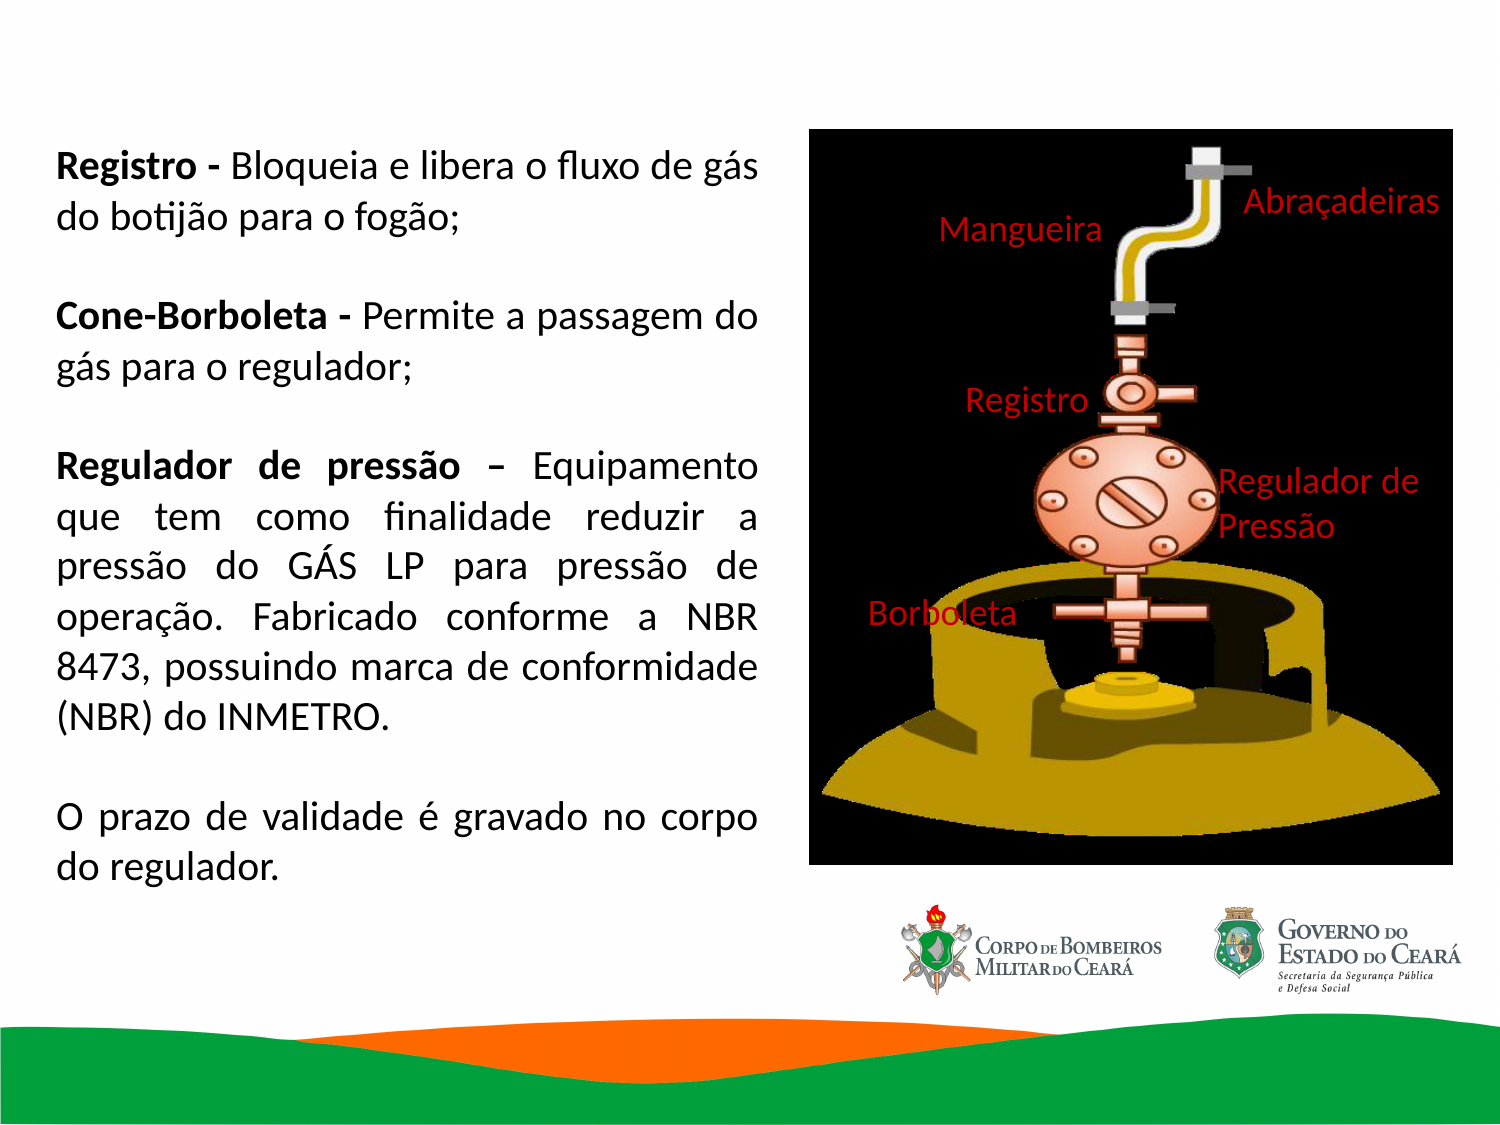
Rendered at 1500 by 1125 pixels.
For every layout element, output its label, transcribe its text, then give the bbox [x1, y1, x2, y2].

text_box Borboleta [853, 580, 1043, 641]
text_box Abraçadeiras [1228, 169, 1462, 229]
text_box Registro [950, 367, 1131, 428]
text_box Regulador de Pressão [1203, 448, 1444, 554]
picture [0, 0, 1500, 1125]
text_box Registro - Bloqueia e libera o fluxo de gás do botijão para o fogão; Cone-Borboleta - Permite a passagem do gás para o regulador; Regulador de pressão – Equipamento que tem como finalidade reduzir a pressão do GÁS LP para pressão de operação. Fabricado conforme a NBR 8473, possuindo marca de conformidade (NBR) do INMETRO. O prazo de validade é gravado no corpo do regulador. [41, 130, 774, 896]
text_box Mangueira [923, 196, 1126, 257]
